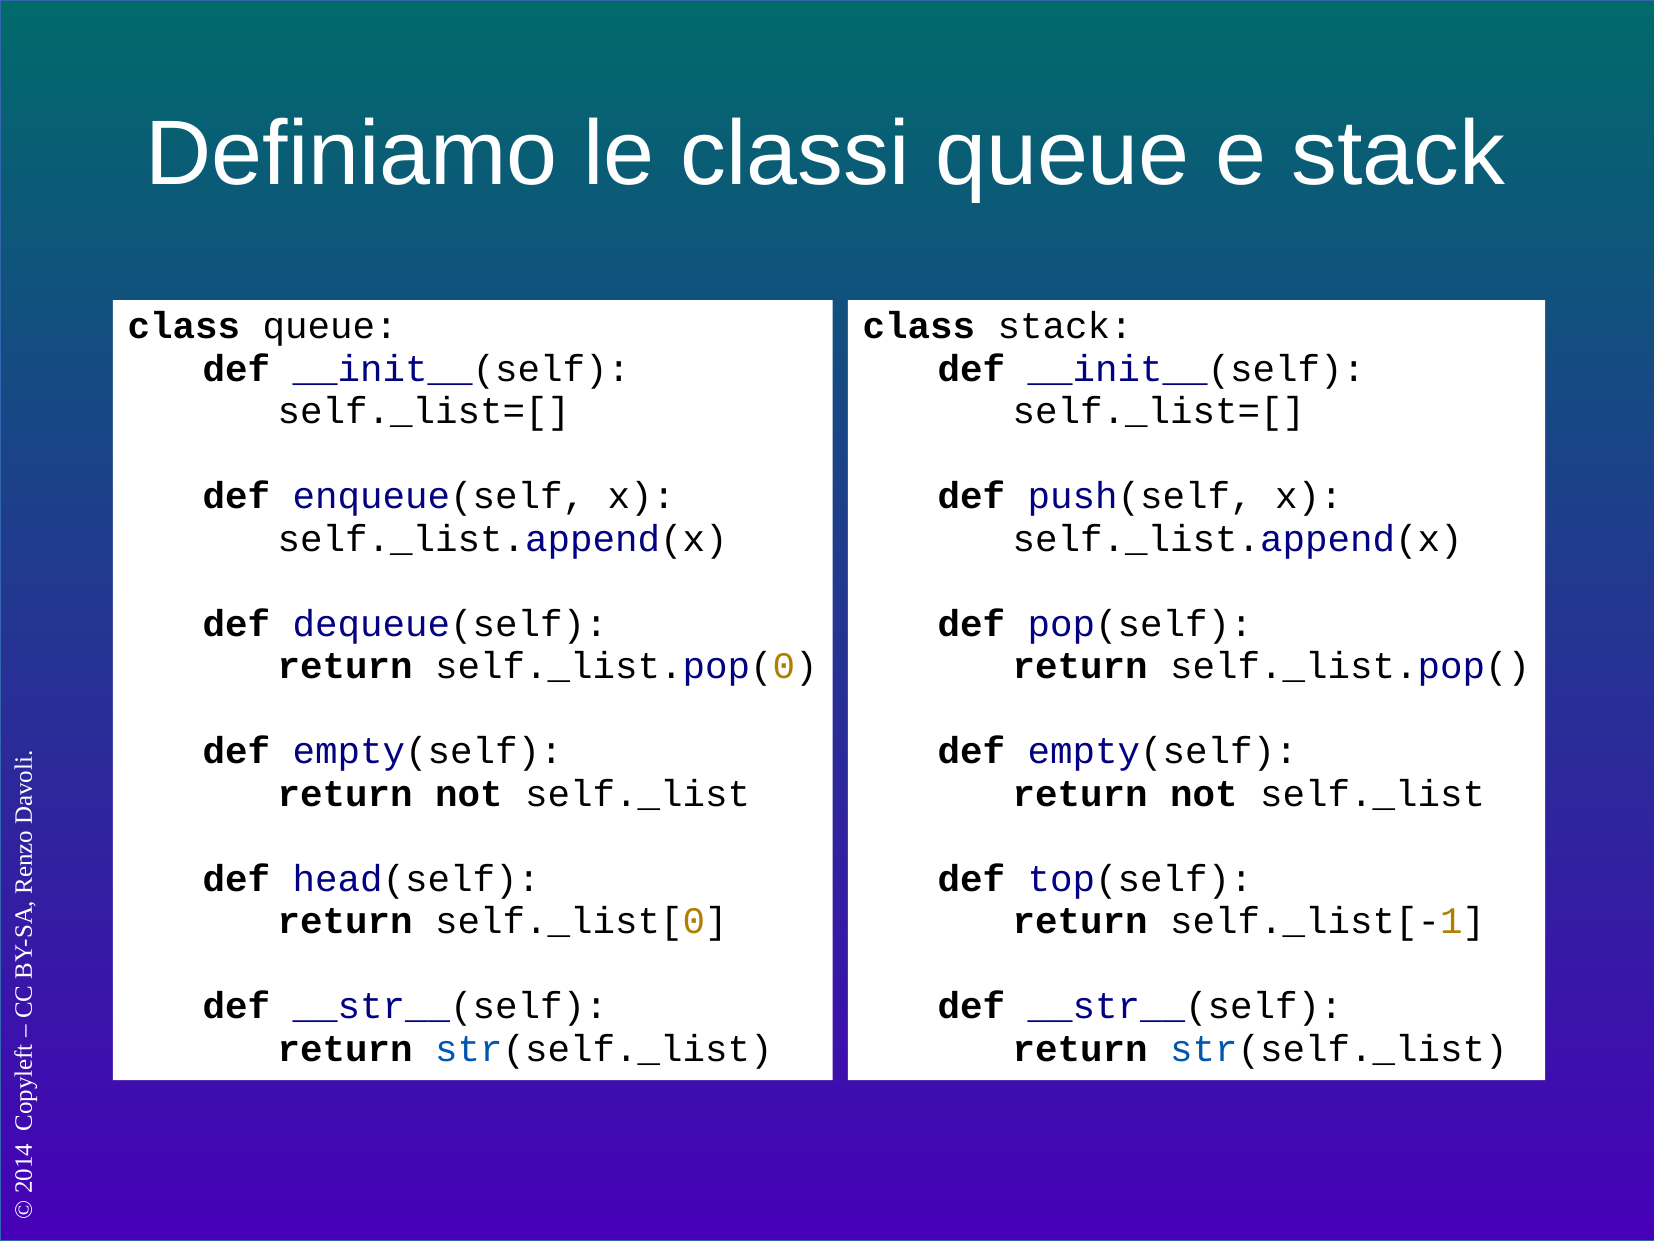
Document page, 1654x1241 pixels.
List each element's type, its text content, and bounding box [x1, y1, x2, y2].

title Definiamo le classi queue e stack [82, 49, 1571, 257]
text_box class stack: def __init__(self): self._list=[] def push(self, x): self._list.append(x) def pop(self): return self._list.pop() def empty(self): return not self._list def top(self): return self._list[-1] def __str__(self): return str(self._list) [847, 300, 1546, 1081]
text_box class queue: def __init__(self): self._list=[] def enqueue(self, x): self._list.append(x) def dequeue(self): return self._list.pop(0) def empty(self): return not self._list def head(self): return self._list[0] def __str__(self): return str(self._list) [112, 300, 833, 1081]
